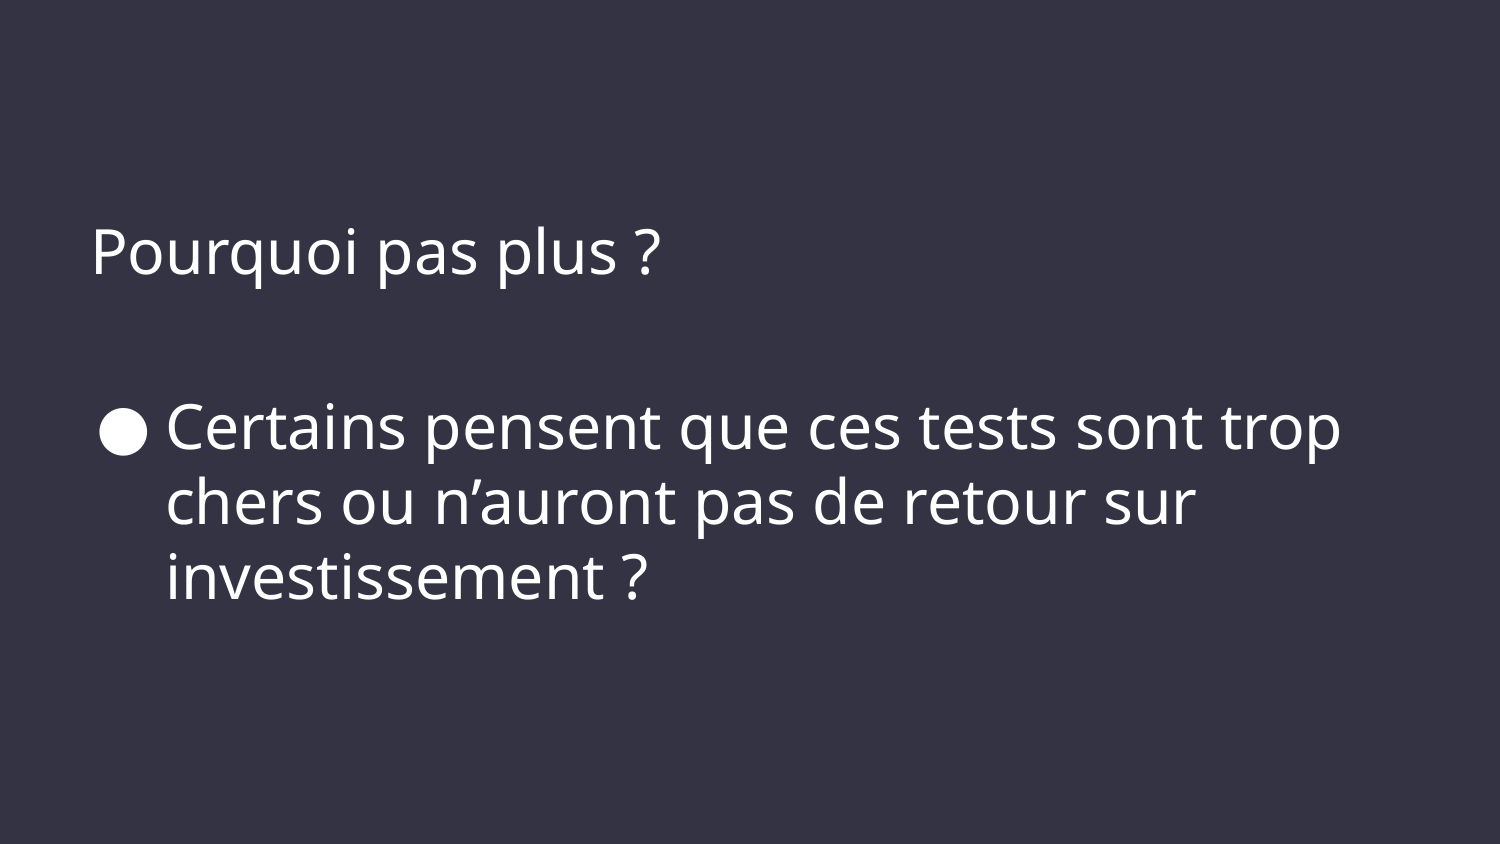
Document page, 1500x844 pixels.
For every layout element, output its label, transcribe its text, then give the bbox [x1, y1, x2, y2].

list Pourquoi pas plus ? Certains pensent que ces tests sont trop chers ou n’auront pas de retour sur investissement ? [75, 196, 1425, 808]
